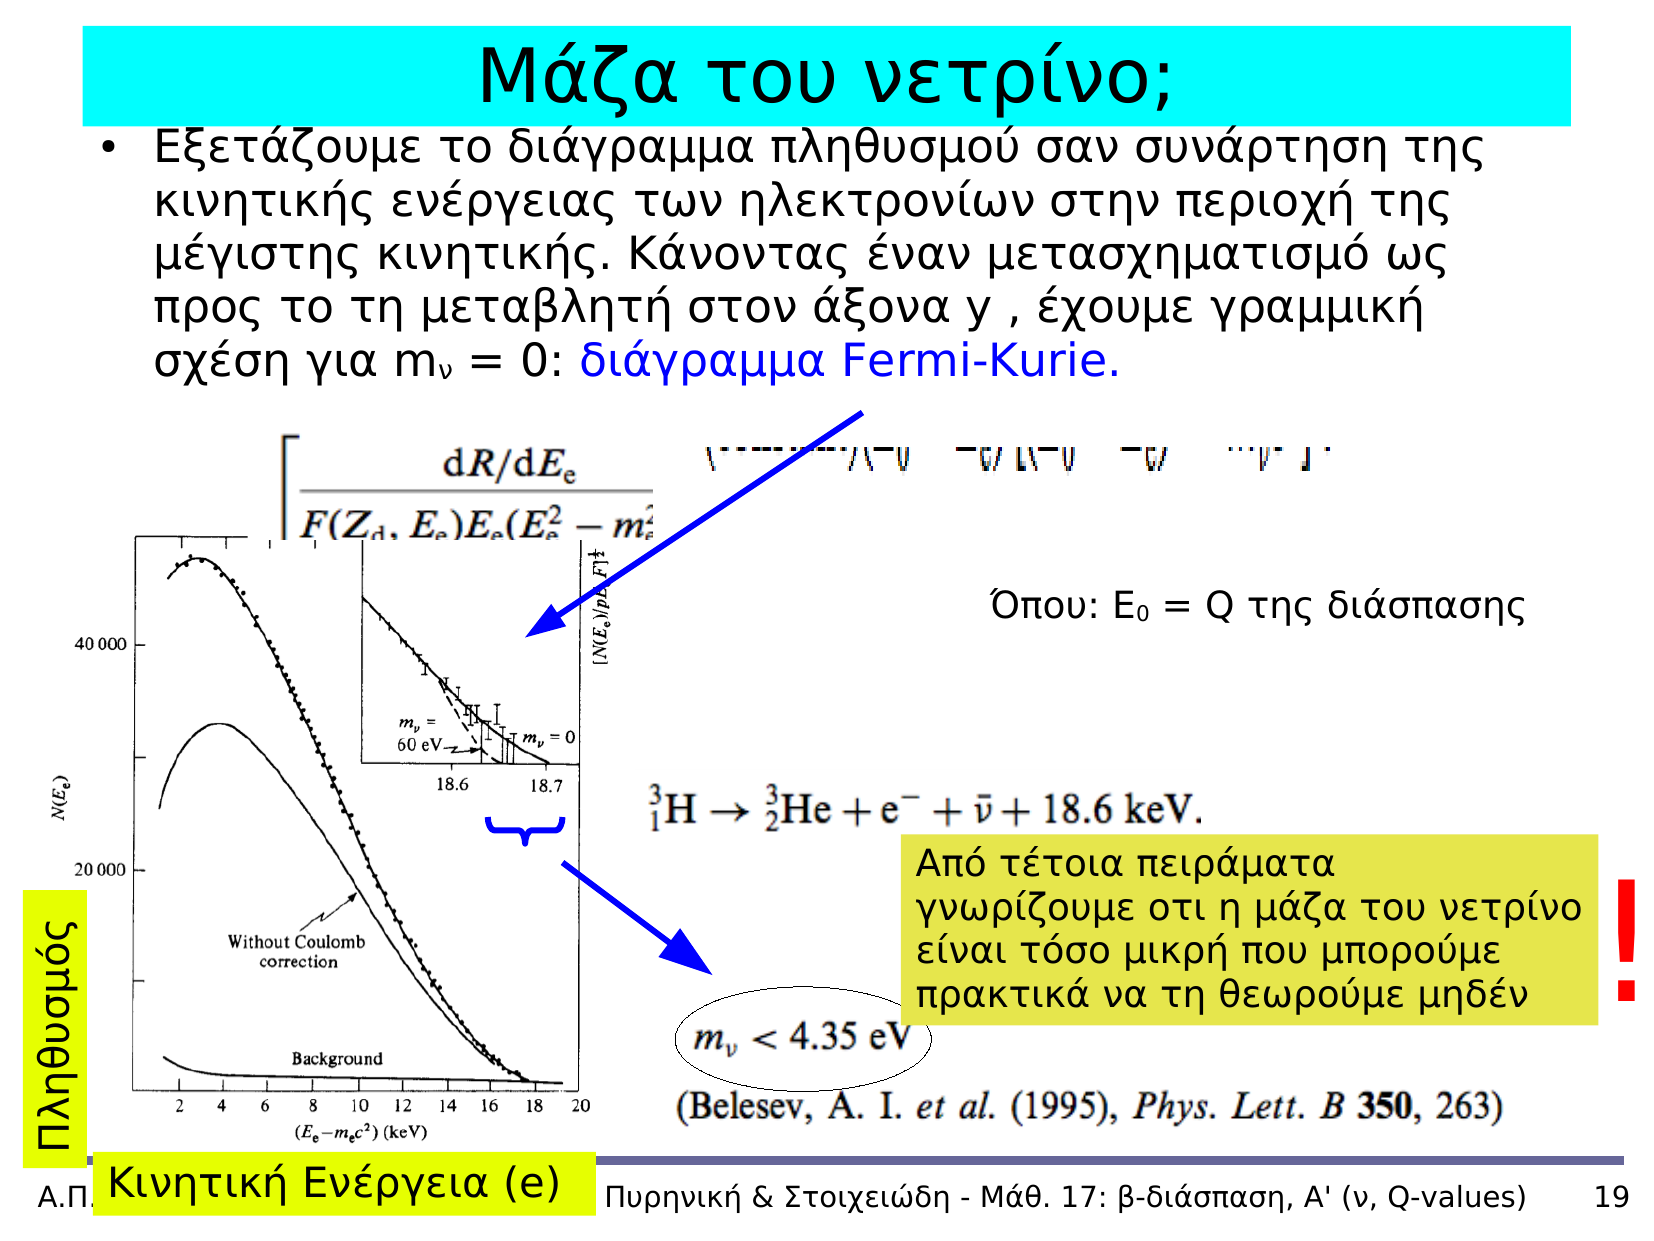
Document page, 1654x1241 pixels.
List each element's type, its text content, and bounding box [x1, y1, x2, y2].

text_box Κινητική Ενέργεια (e) [92, 1151, 596, 1216]
picture [715, 447, 1372, 516]
text_box Από τέτοια πειράματα γνωρίζουμε οτι η μάζα του νετρίνο είναι τόσο μικρή που μπορούμε πρακτικά να τη θεωρούμε μηδέν [900, 834, 1599, 1026]
picture [635, 768, 1201, 846]
list Εξετάζουμε το διάγραμμα πληθυσμού σαν συνάρτηση της κινητικής ενέργειας των ηλεκτρονίων στην περιοχή της μέγιστης κινητικής. Κάνοντας έναν μετασχηματισμό ως προς το τη μεταβλητή στον άξονα y , έχουμε γραμμική σχέση για mν = 0: διάγραμμα Fermi-Kurie. [82, 120, 1571, 1083]
picture [670, 1079, 1509, 1136]
text_box ! [1578, 839, 1654, 1049]
picture [43, 415, 653, 1146]
title Μάζα του νετρίνο; [82, 25, 1571, 120]
picture [674, 995, 930, 1075]
text_box Πληθυσμός [22, 890, 87, 1169]
text_box Όπου: E0 = Q της διάσπασης [975, 576, 1587, 652]
picture [682, 447, 803, 516]
